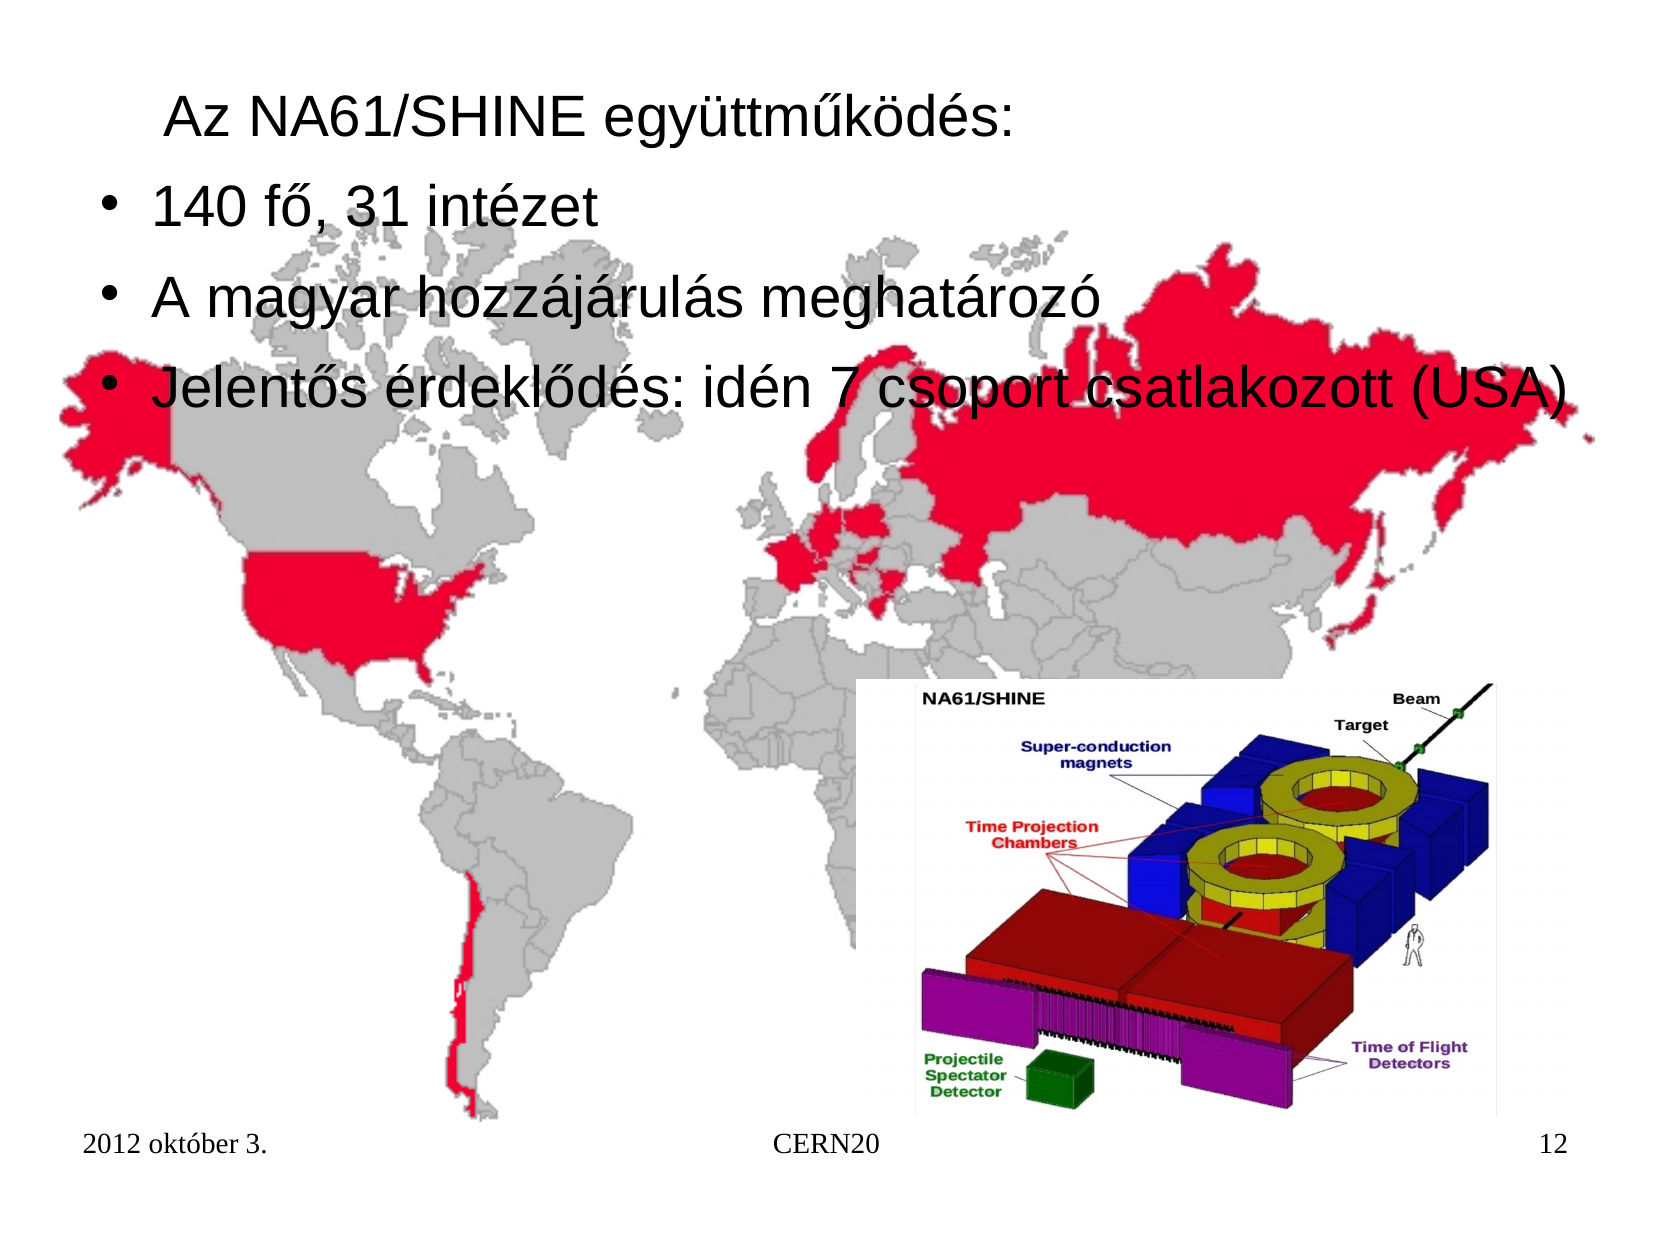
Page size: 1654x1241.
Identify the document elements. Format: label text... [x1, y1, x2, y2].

picture [59, 206, 1595, 1123]
list Az NA61/SHINE együttműködés: 140 fő, 31 intézet A magyar hozzájárulás meghatározó Jelentős érdeklődés: idén 7 csoport csatlakozott (USA) [82, 88, 1571, 596]
